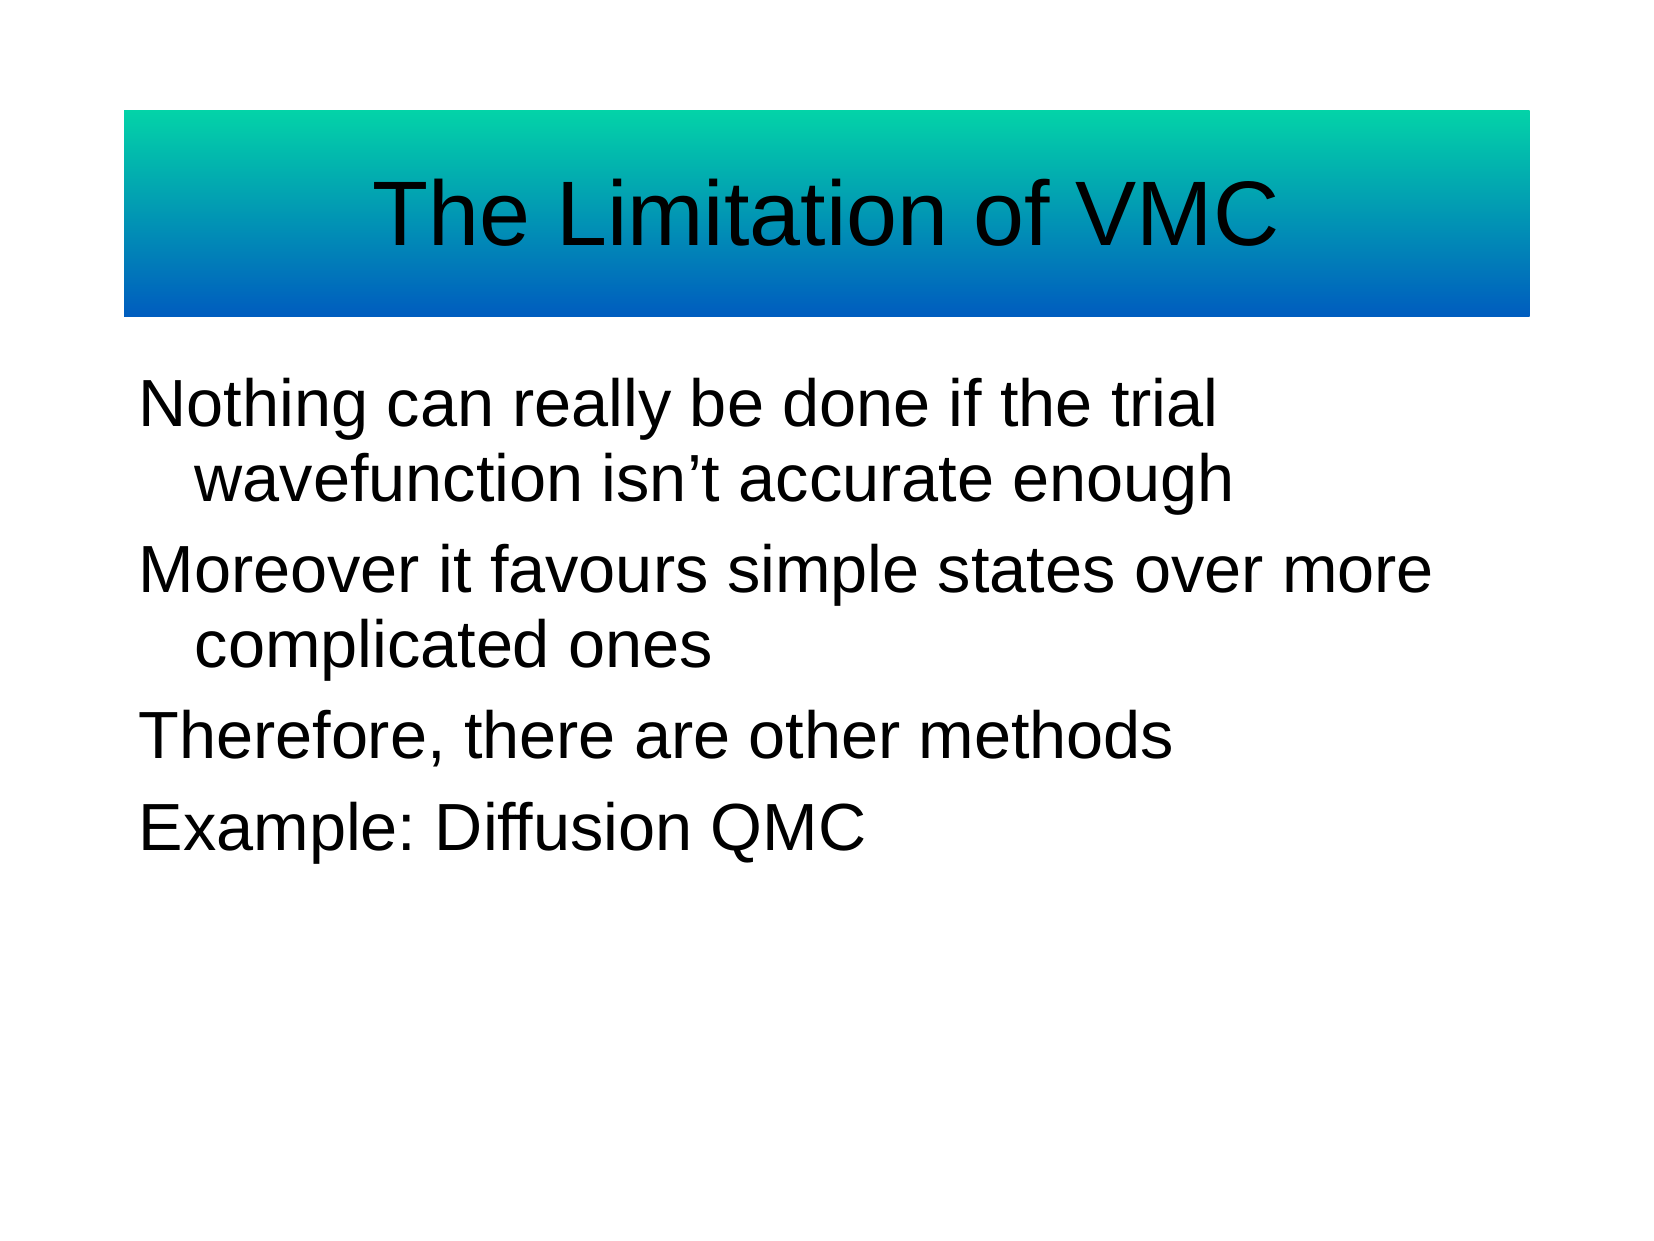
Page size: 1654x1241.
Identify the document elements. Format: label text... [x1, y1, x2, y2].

title The Limitation of VMC [124, 110, 1530, 317]
list Nothing can really be done if the trial wavefunction isn’t accurate enough Moreover it favours simple states over more complicated ones Therefore, there are other methods Example: Diffusion QMC [124, 358, 1530, 1103]
